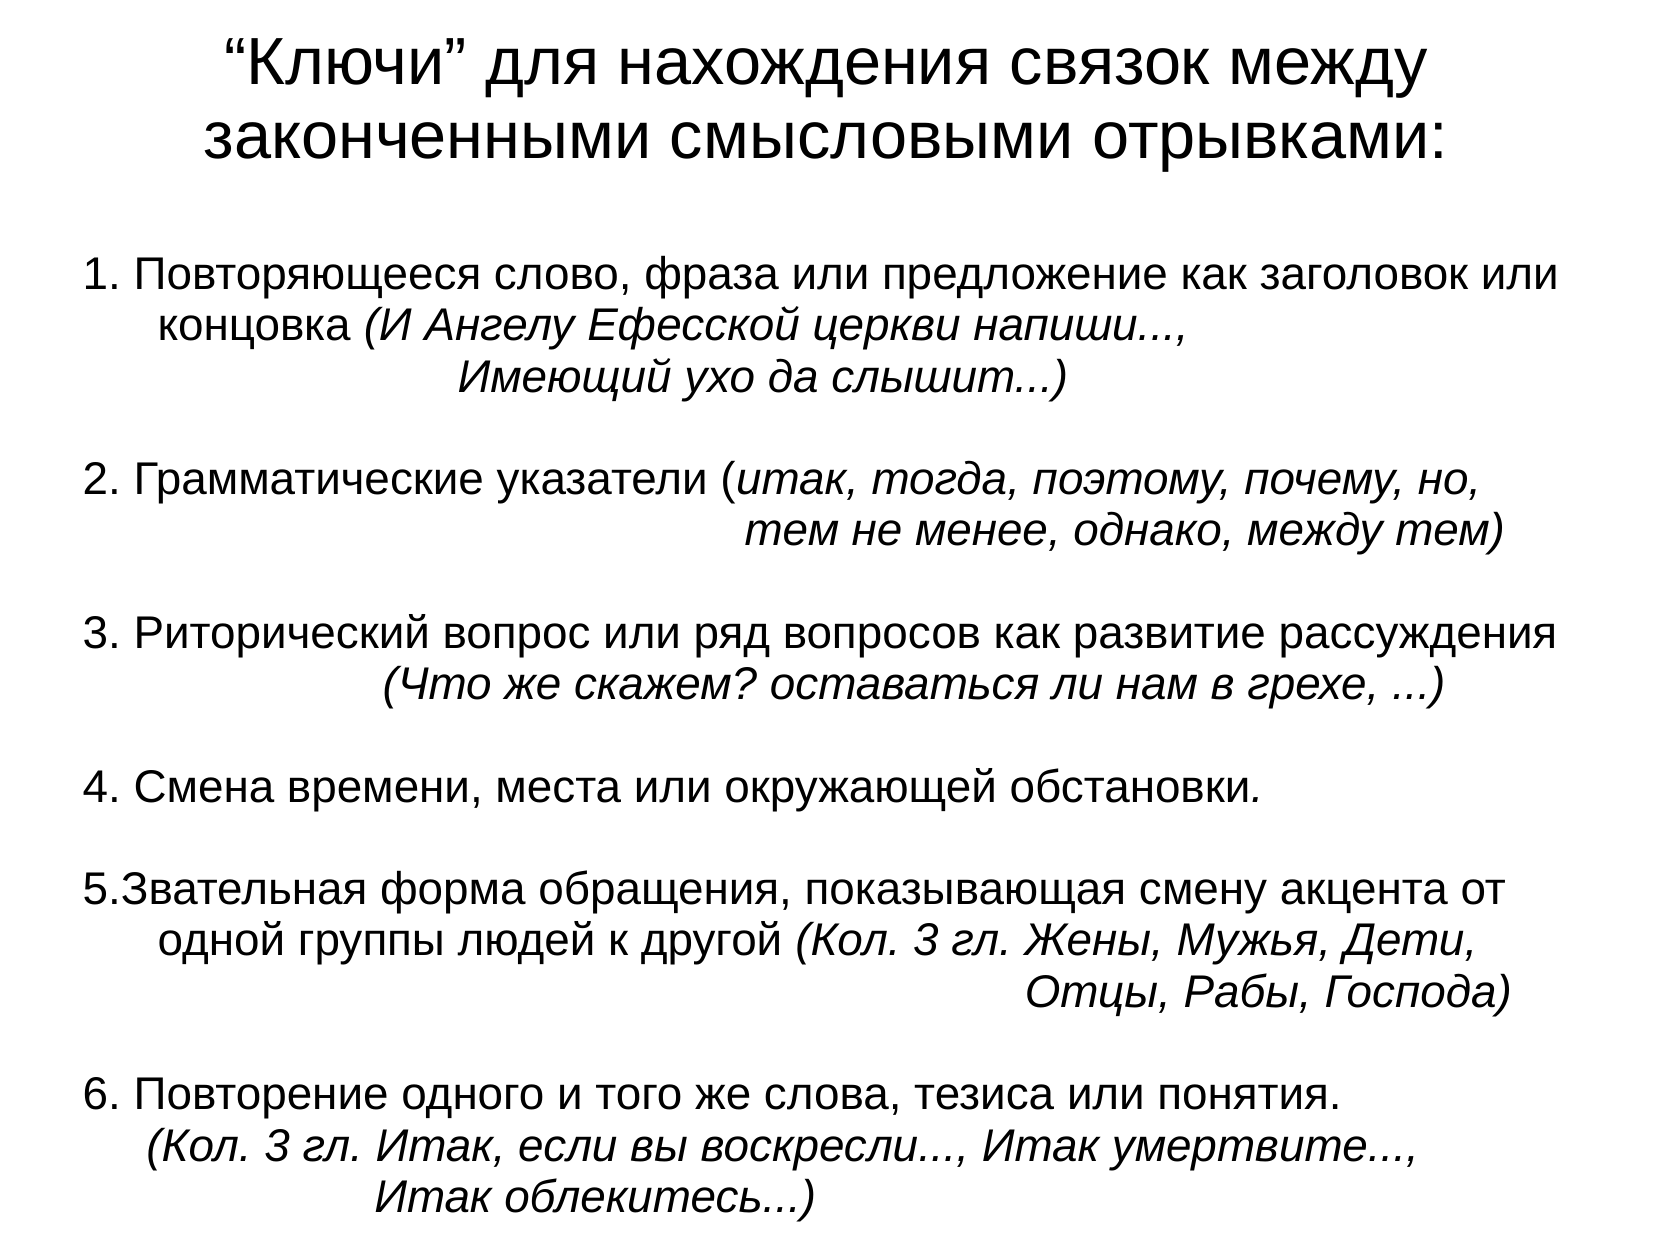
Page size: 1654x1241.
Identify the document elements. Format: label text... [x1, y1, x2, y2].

subtitle “Ключи” для нахождения связок между законченными смысловыми отрывками: 1. Повторяющееся слово, фраза или предложение как заголовок или концовка (И Ангелу Ефесской церкви напиши..., Имеющий ухо да слышит...) 2. Грамматические указатели (итак, тогда, поэтому, почему, но, тем не менее, однако, между тем) 3. Риторический вопрос или ряд вопросов как развитие рассуждения (Что же скажем? оставаться ли нам в грехе, ...) 4. Смена времени, места или окружающей обстановки. 5.Звательная форма обращения, показывающая смену акцента от одной группы людей к другой (Кол. 3 гл. Жены, Мужья, Дети, Отцы, Рабы, Господа) 6. Повторение одного и того же слова, тезиса или понятия. (Кол. 3 гл. Итак, если вы воскресли..., Итак умертвите..., Итак облекитесь...) [82, 23, 1571, 1241]
